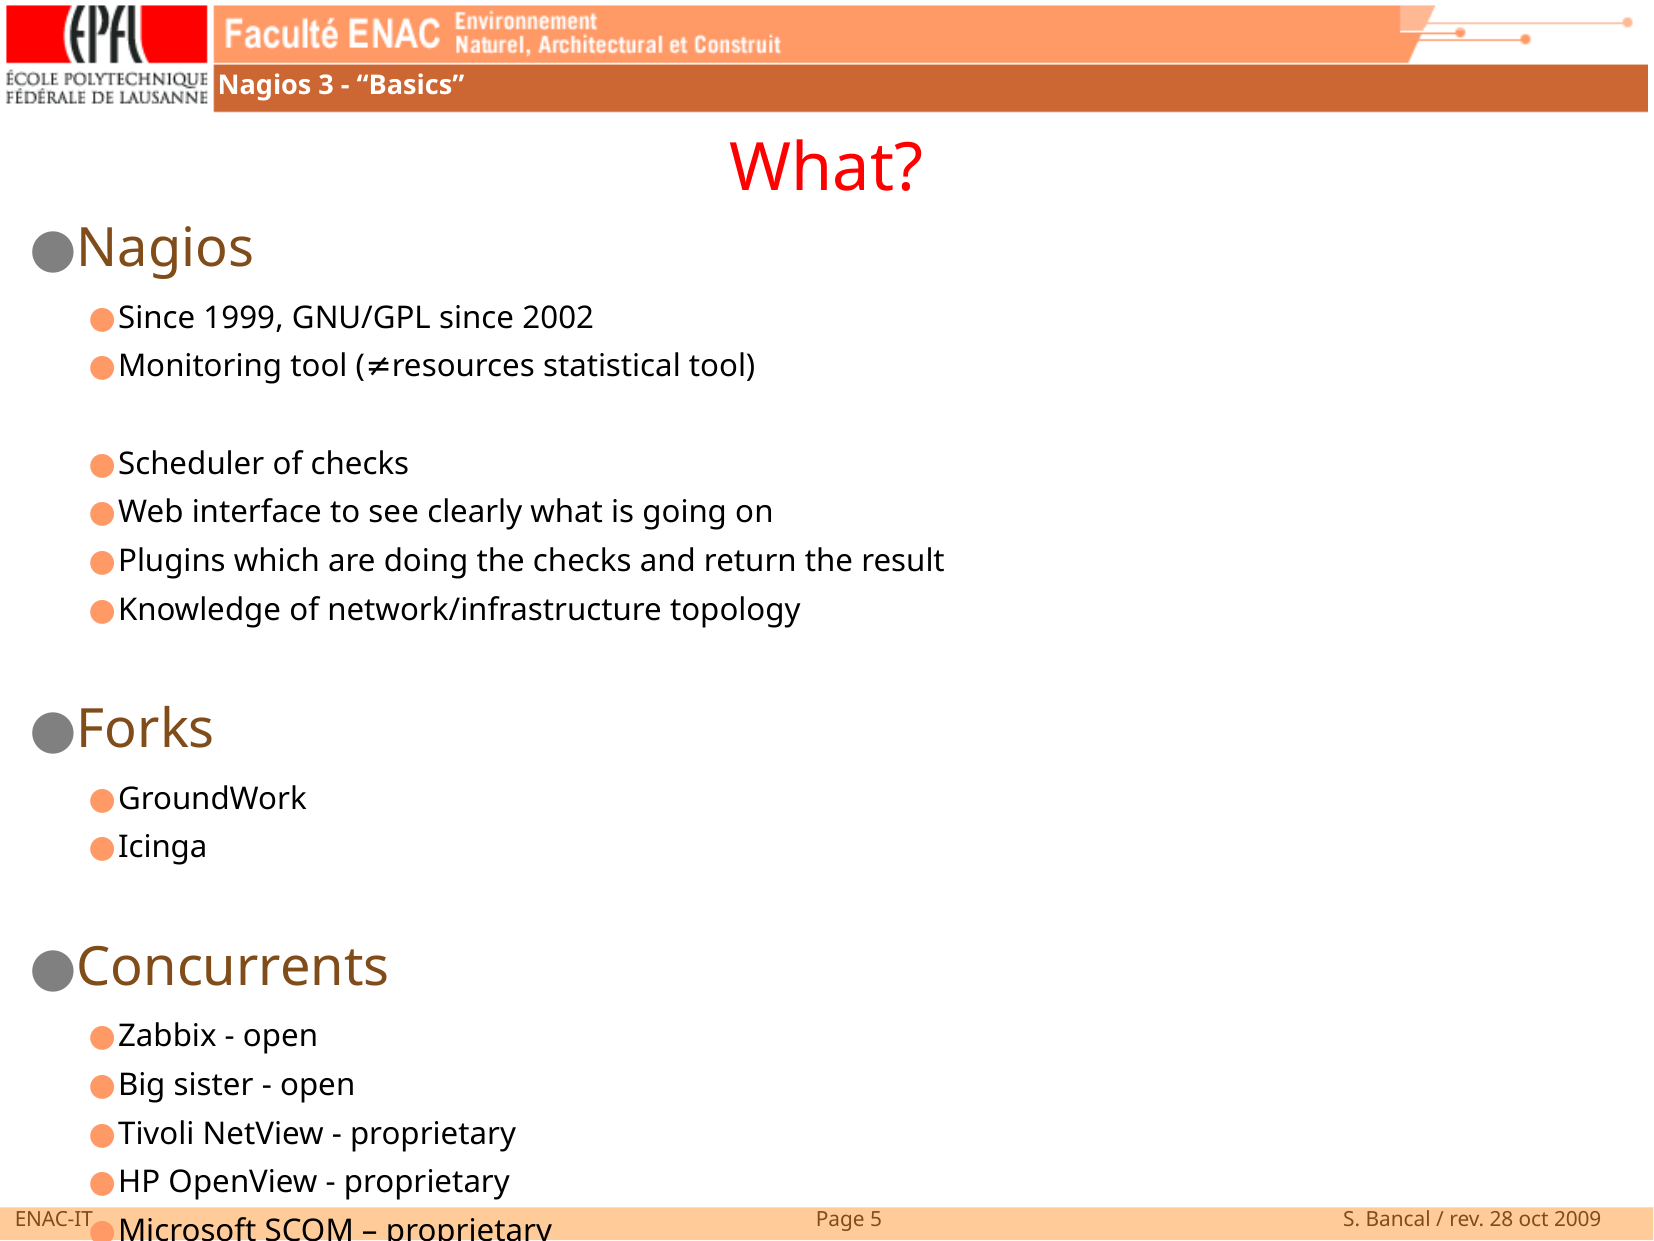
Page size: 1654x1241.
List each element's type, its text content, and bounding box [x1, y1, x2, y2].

list Nagios Since 1999, GNU/GPL since 2002 Monitoring tool (≠resources statistical tool) Scheduler of checks Web interface to see clearly what is going on Plugins which are doing the checks and return the result Knowledge of network/infrastructure topology Forks GroundWork Icinga Concurrents Zabbix - open Big sister - open Tivoli NetView - proprietary HP OpenView - proprietary Microsoft SCOM – proprietary [0, 208, 1654, 1188]
picture [0, 0, 1648, 114]
title What? [0, 117, 1654, 208]
